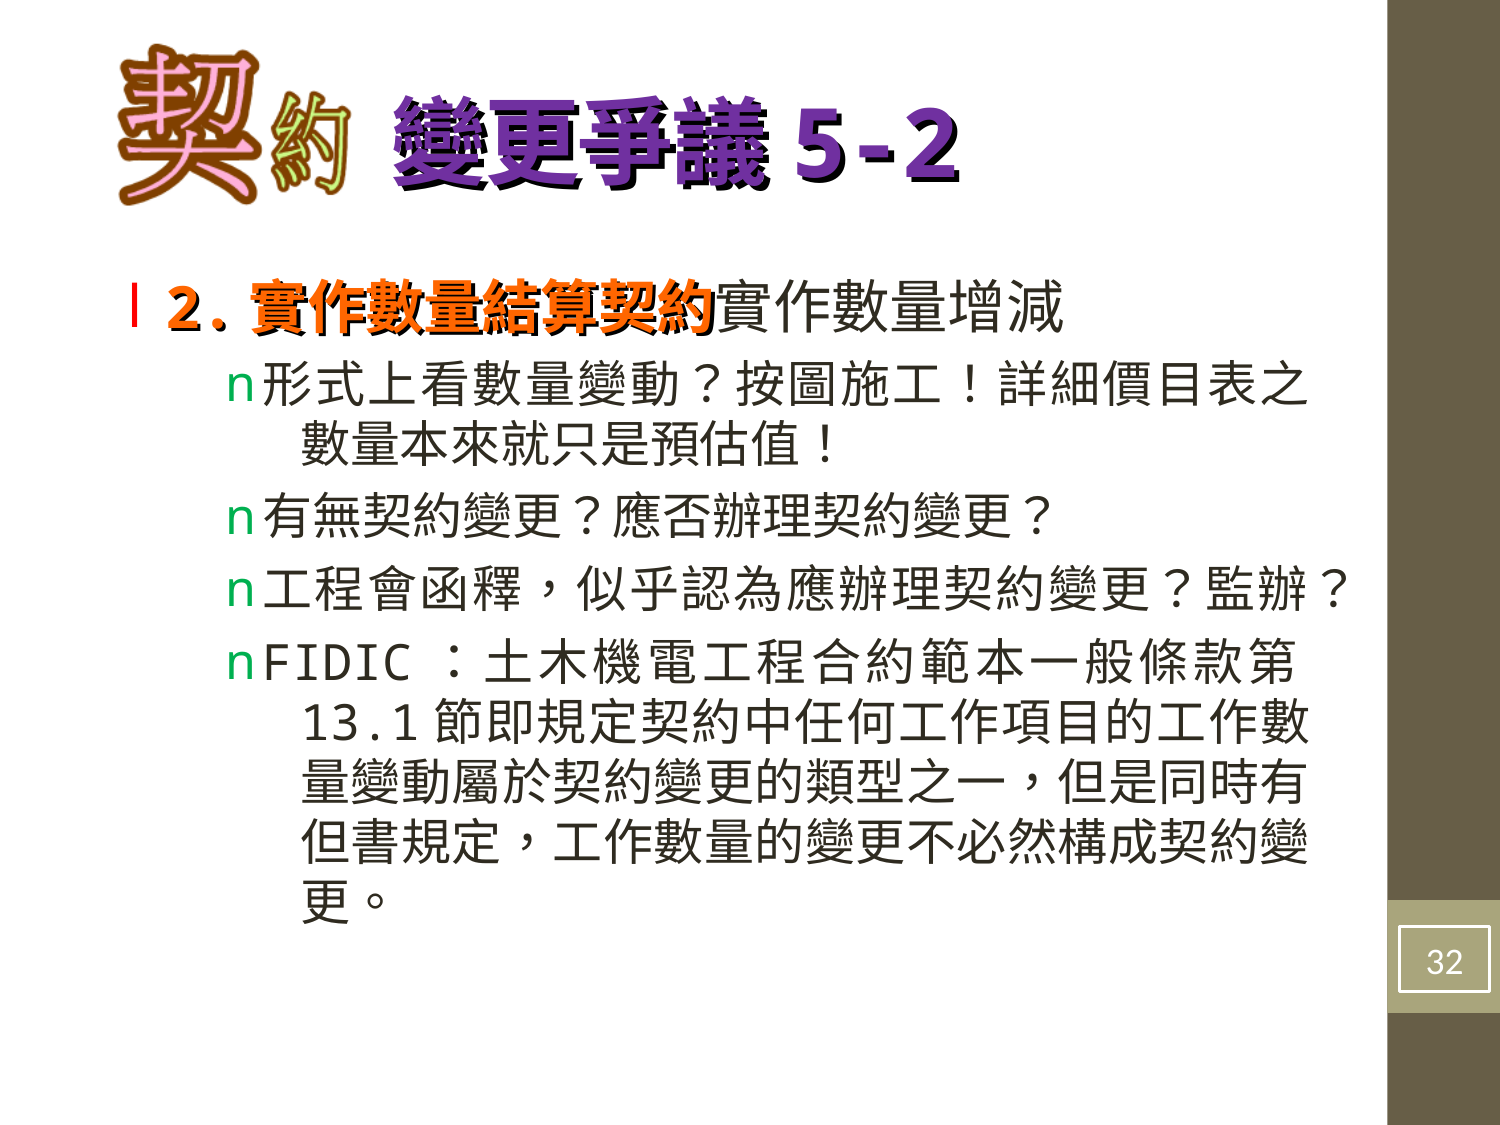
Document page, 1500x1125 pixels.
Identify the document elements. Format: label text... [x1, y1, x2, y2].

title 變更爭議5-2 [75, 45, 1326, 233]
picture [96, 36, 364, 211]
text_box 32 [1399, 926, 1490, 992]
list 2.實作數量結算契約實作數量增減 形式上看數量變動？按圖施工！詳細價目表之數量本來就只是預估值！ 有無契約變更？應否辦理契約變更？ 工程會函釋，似乎認為應辦理契約變更？監辦？ FIDIC：土木機電工程合約範本一般條款第13.1節即規定契約中任何工作項目的工作數量變動屬於契約變更的類型之一，但是同時有但書規定，工作數量的變更不必然構成契約變更。 [75, 262, 1326, 1051]
